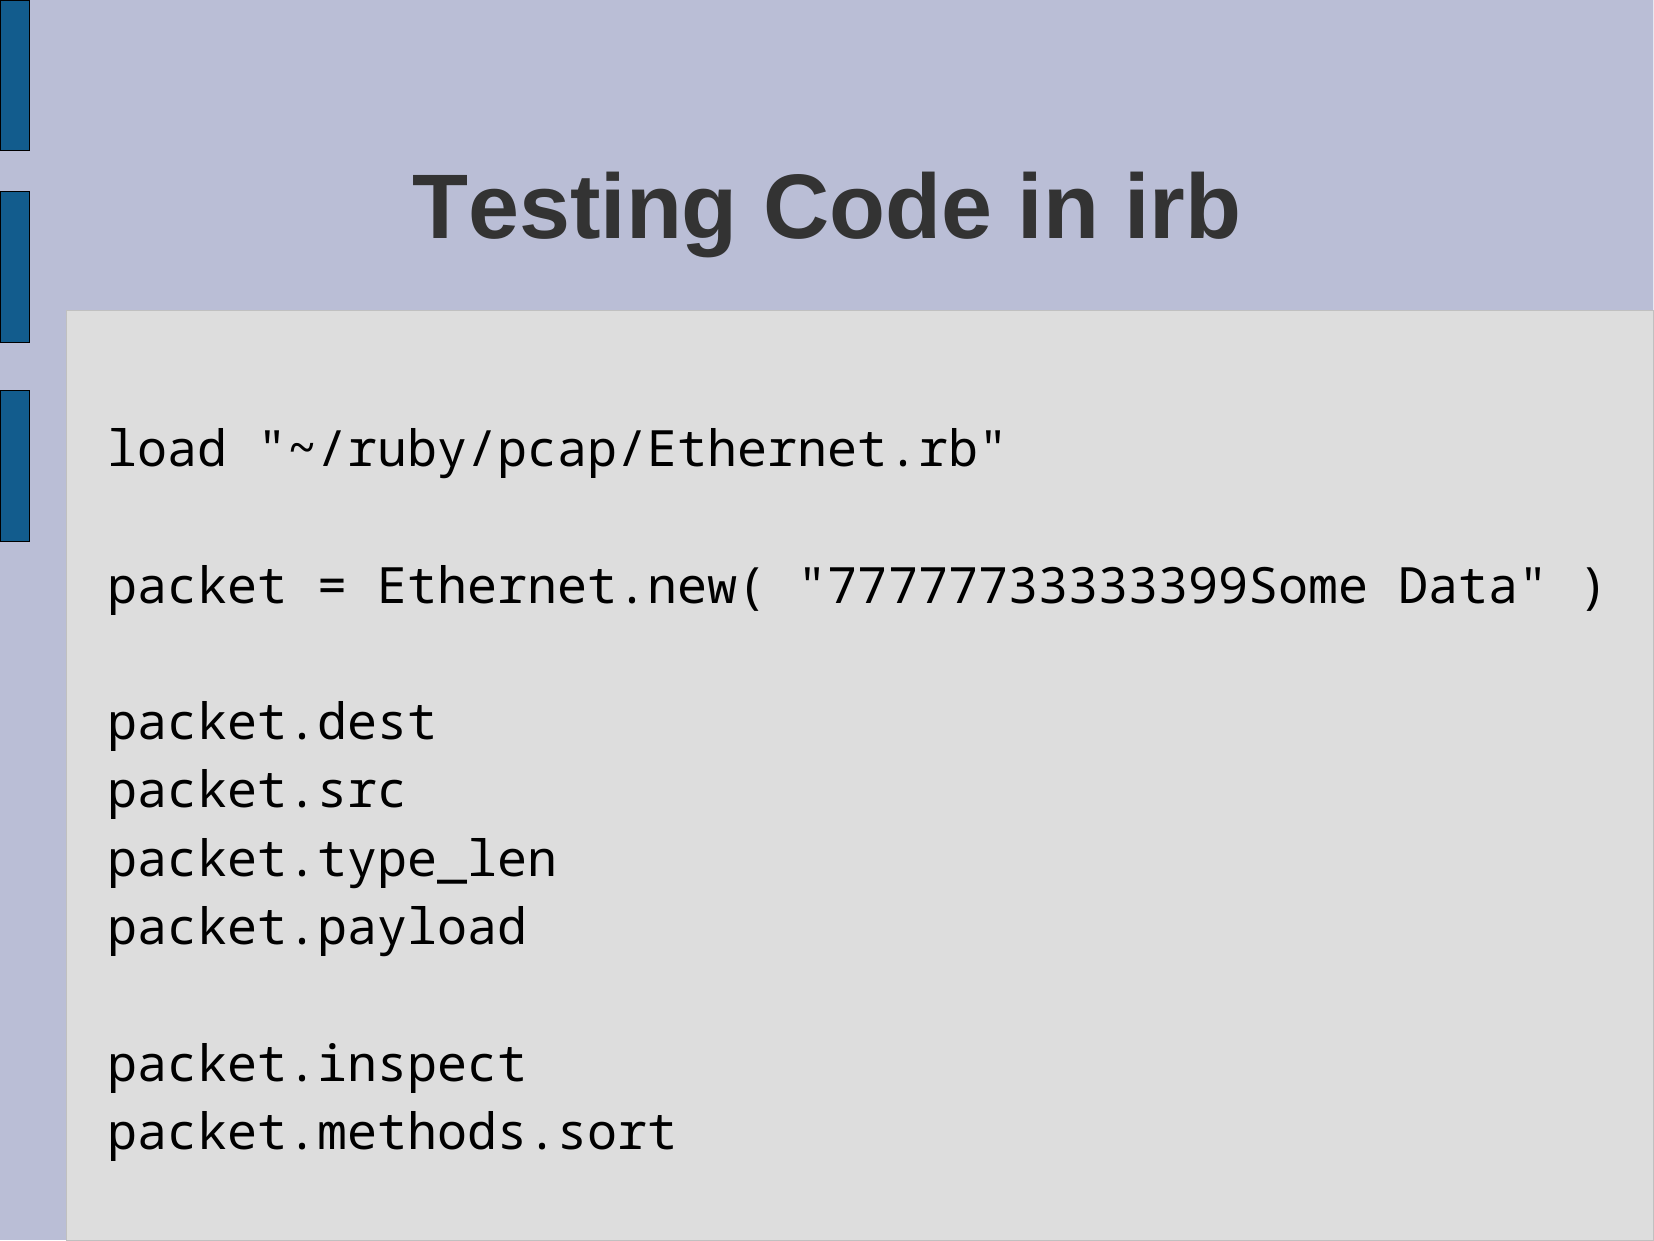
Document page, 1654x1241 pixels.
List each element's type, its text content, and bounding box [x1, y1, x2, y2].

title Testing Code in irb [121, 102, 1534, 311]
list load "~/ruby/pcap/Ethernet.rb" packet = Ethernet.new( "77777733333399Some Data" ) packet.dest packet.src packet.type_len packet.payload packet.inspect packet.methods.sort [90, 344, 1629, 1127]
